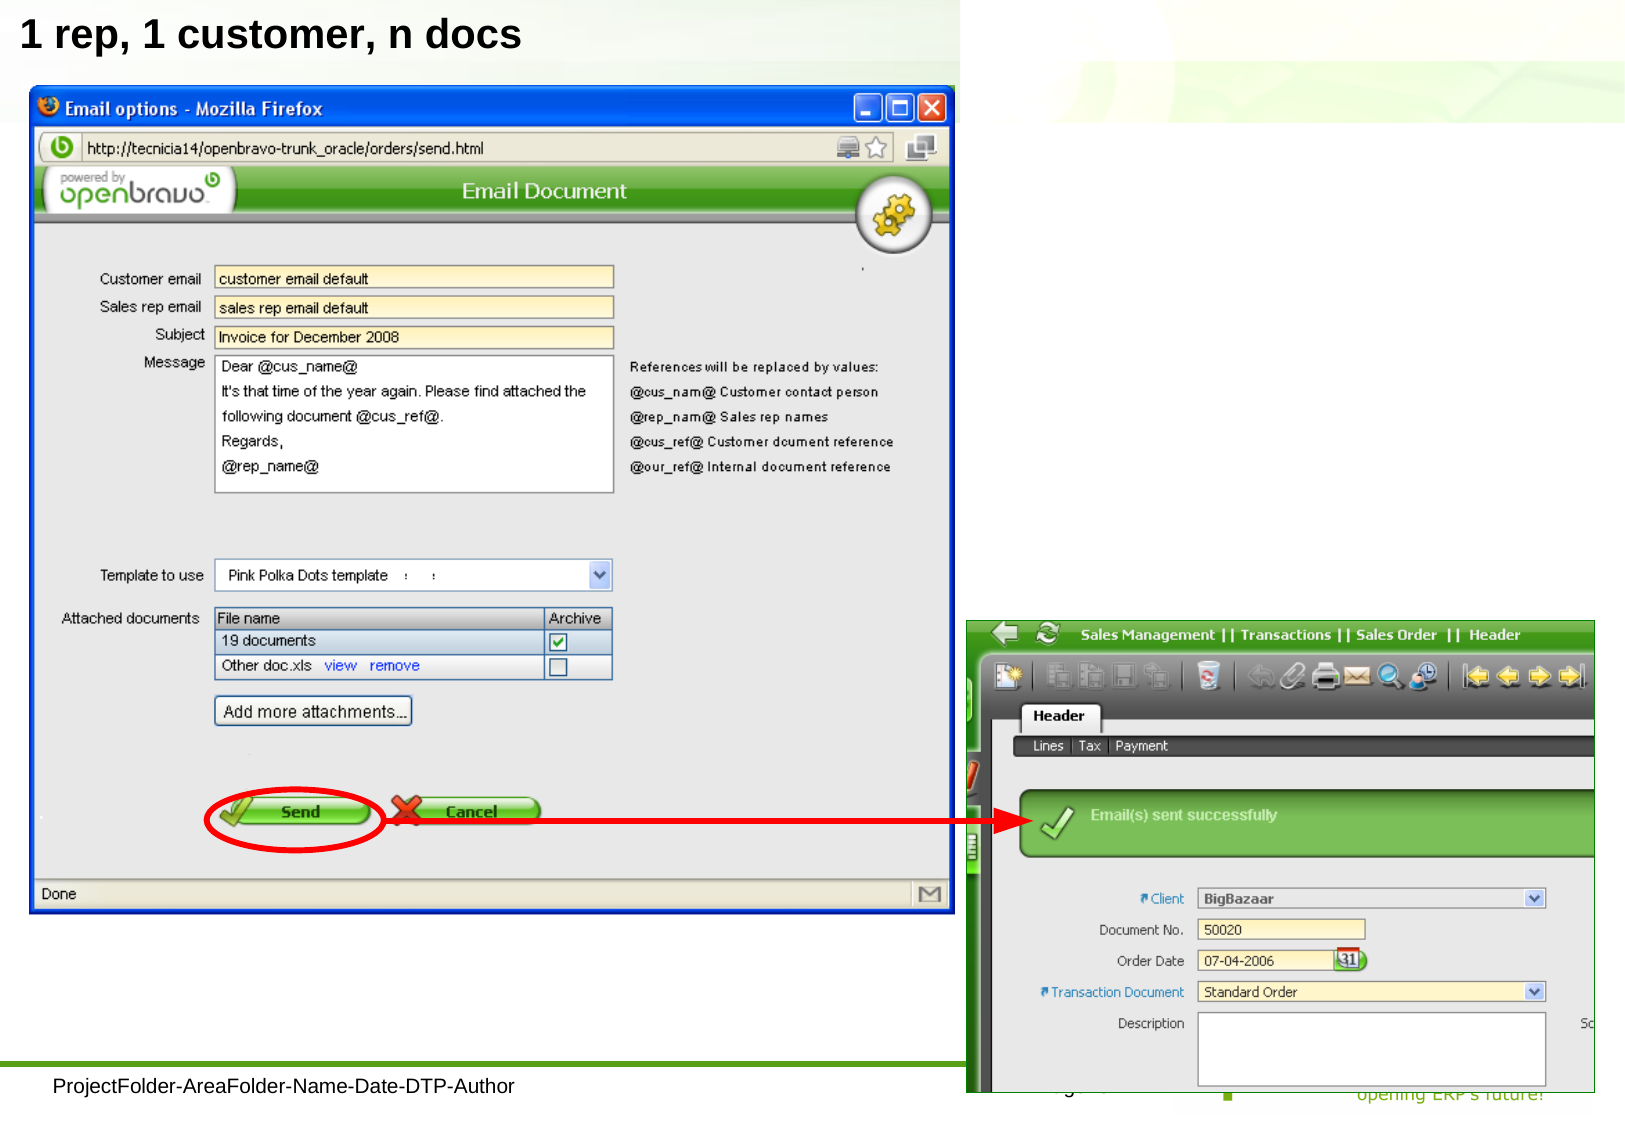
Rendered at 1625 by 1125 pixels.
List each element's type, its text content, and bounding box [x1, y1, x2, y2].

picture [0, 0, 961, 916]
title 1 rep, 1 customer, n docs [19, 11, 1537, 60]
picture [210, 793, 380, 847]
picture [966, 620, 1595, 1114]
